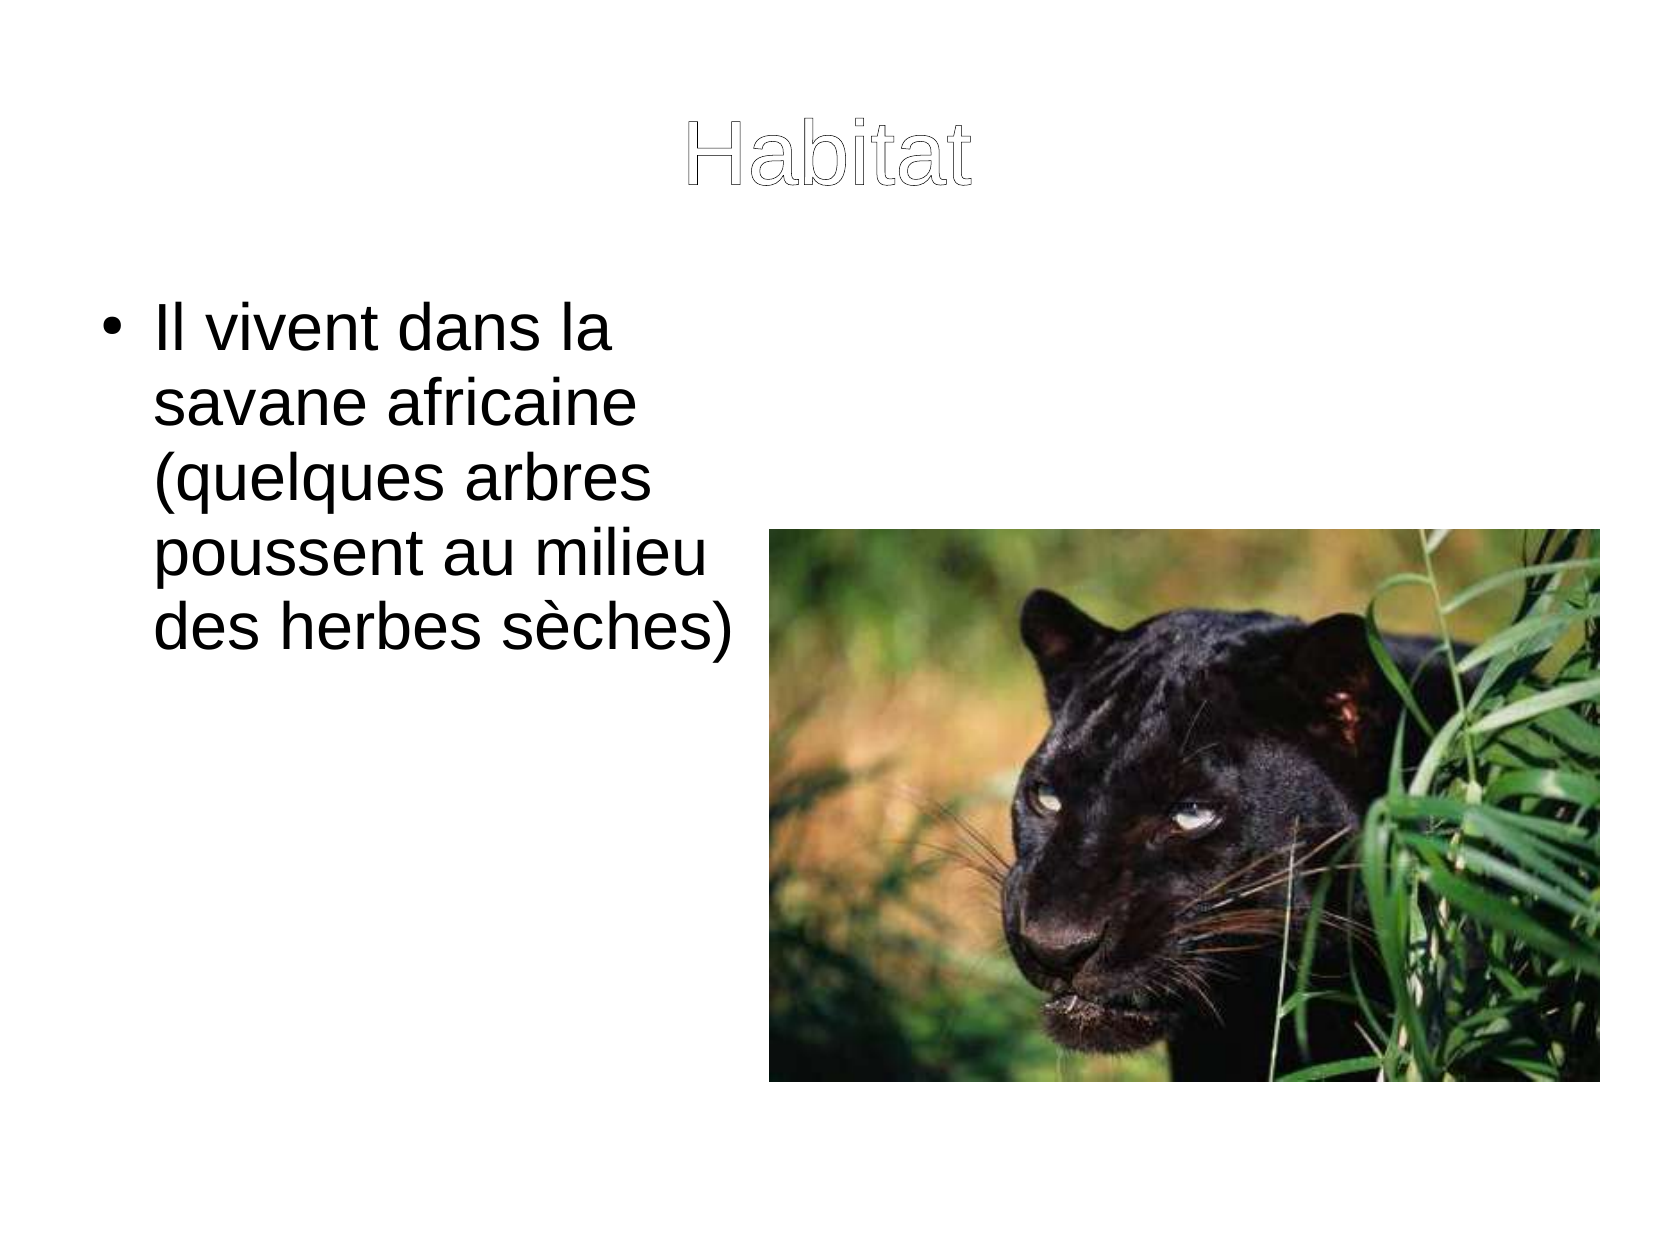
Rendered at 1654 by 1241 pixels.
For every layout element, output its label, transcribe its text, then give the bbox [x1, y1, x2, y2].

list Il vivent dans la savane africaine (quelques arbres poussent au milieu des herbes sèches) [82, 290, 809, 1010]
title Habitat [82, 49, 1571, 257]
picture [769, 529, 1600, 1082]
